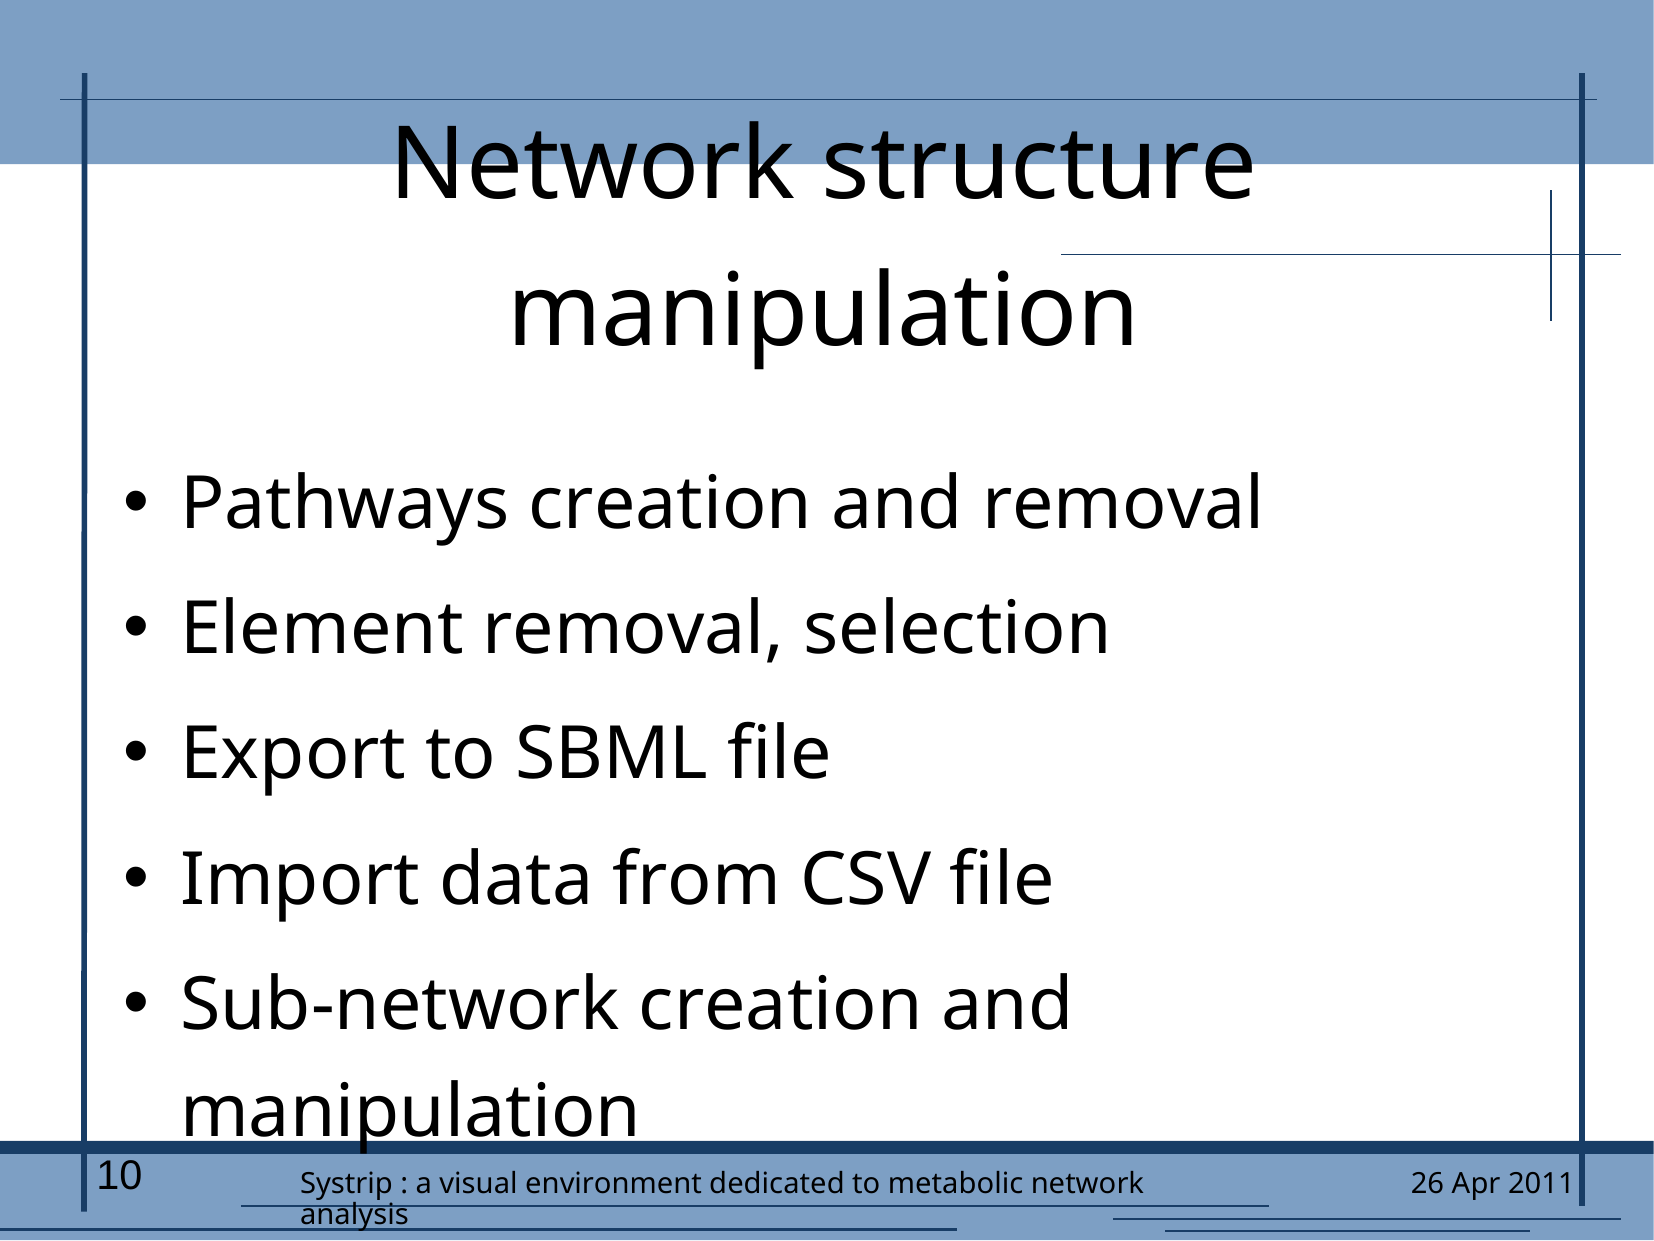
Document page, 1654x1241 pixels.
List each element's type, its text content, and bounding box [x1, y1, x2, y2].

title Network structure manipulation [117, 124, 1530, 332]
list Pathways creation and removal Element removal, selection Export to SBML file Import data from CSV file Sub-network creation and manipulation [124, 442, 1537, 1174]
